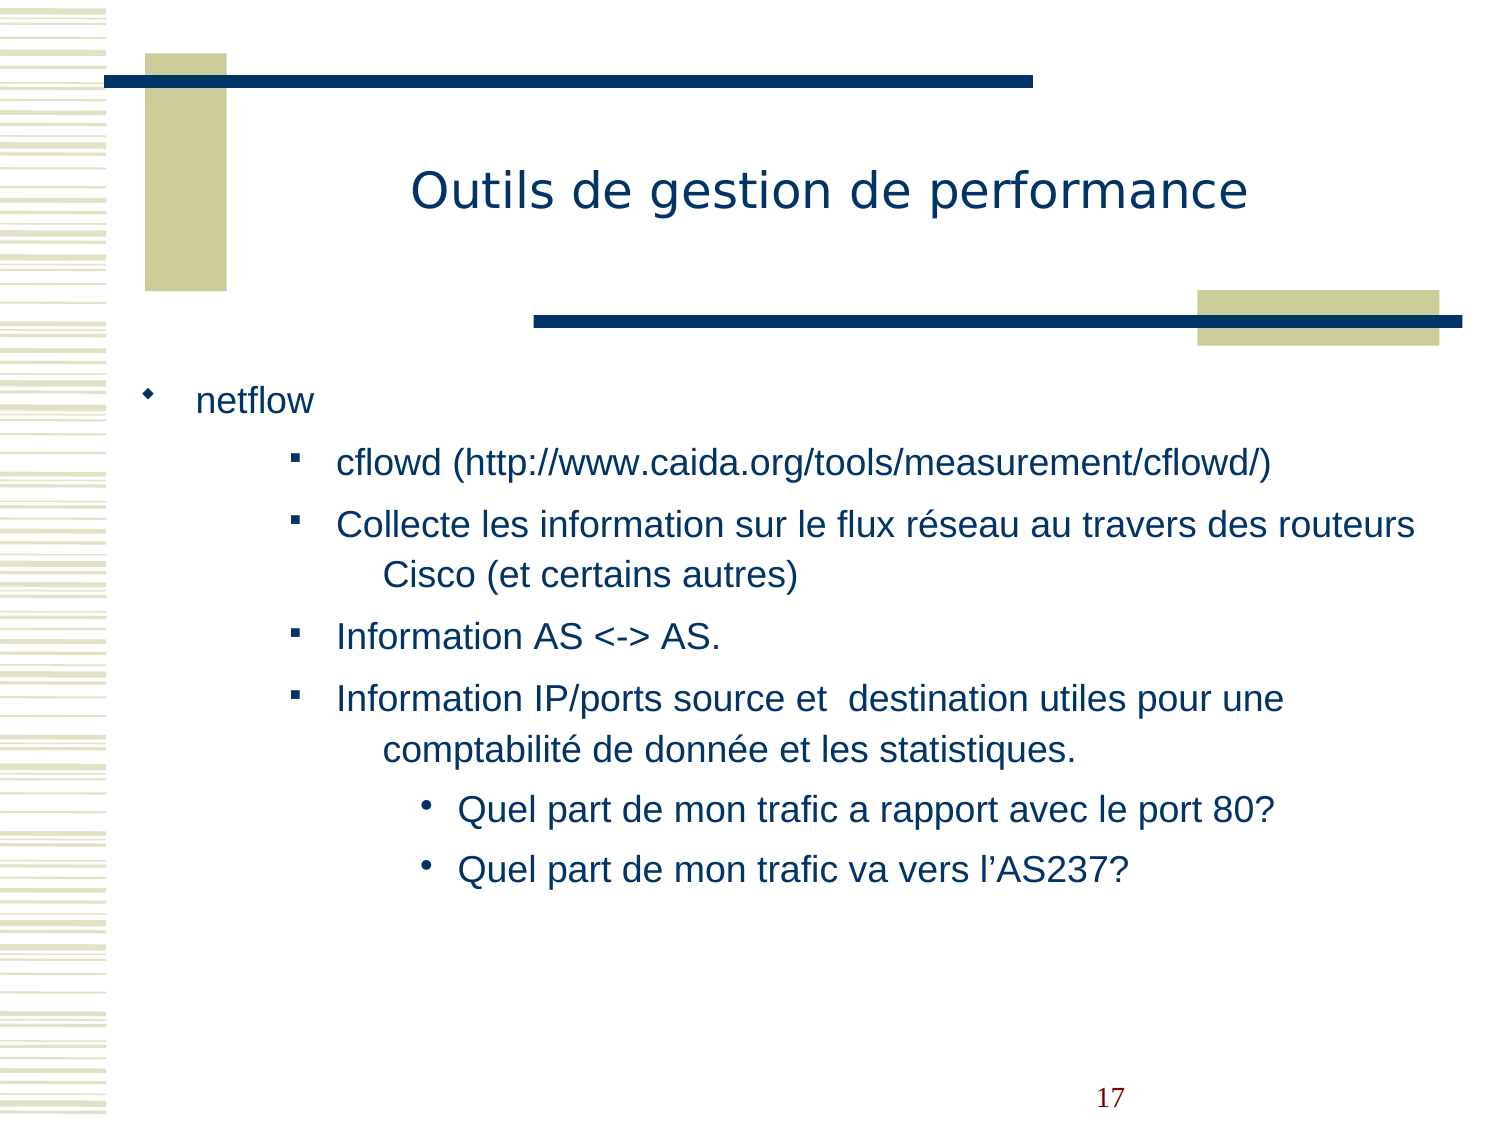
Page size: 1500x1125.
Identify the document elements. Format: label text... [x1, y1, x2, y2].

title Outils de gestion de performance [225, 91, 1436, 296]
list netflow cflowd (http://www.caida.org/tools/measurement/cflowd/) Collecte les information sur le flux réseau au travers des routeurs Cisco (et certains autres) Information AS <-> AS. Information IP/ports source et destination utiles pour une comptabilité de donnée et les statistiques. Quel part de mon trafic a rapport avec le port 80? Quel part de mon trafic va vers l’AS237? [125, 362, 1432, 976]
